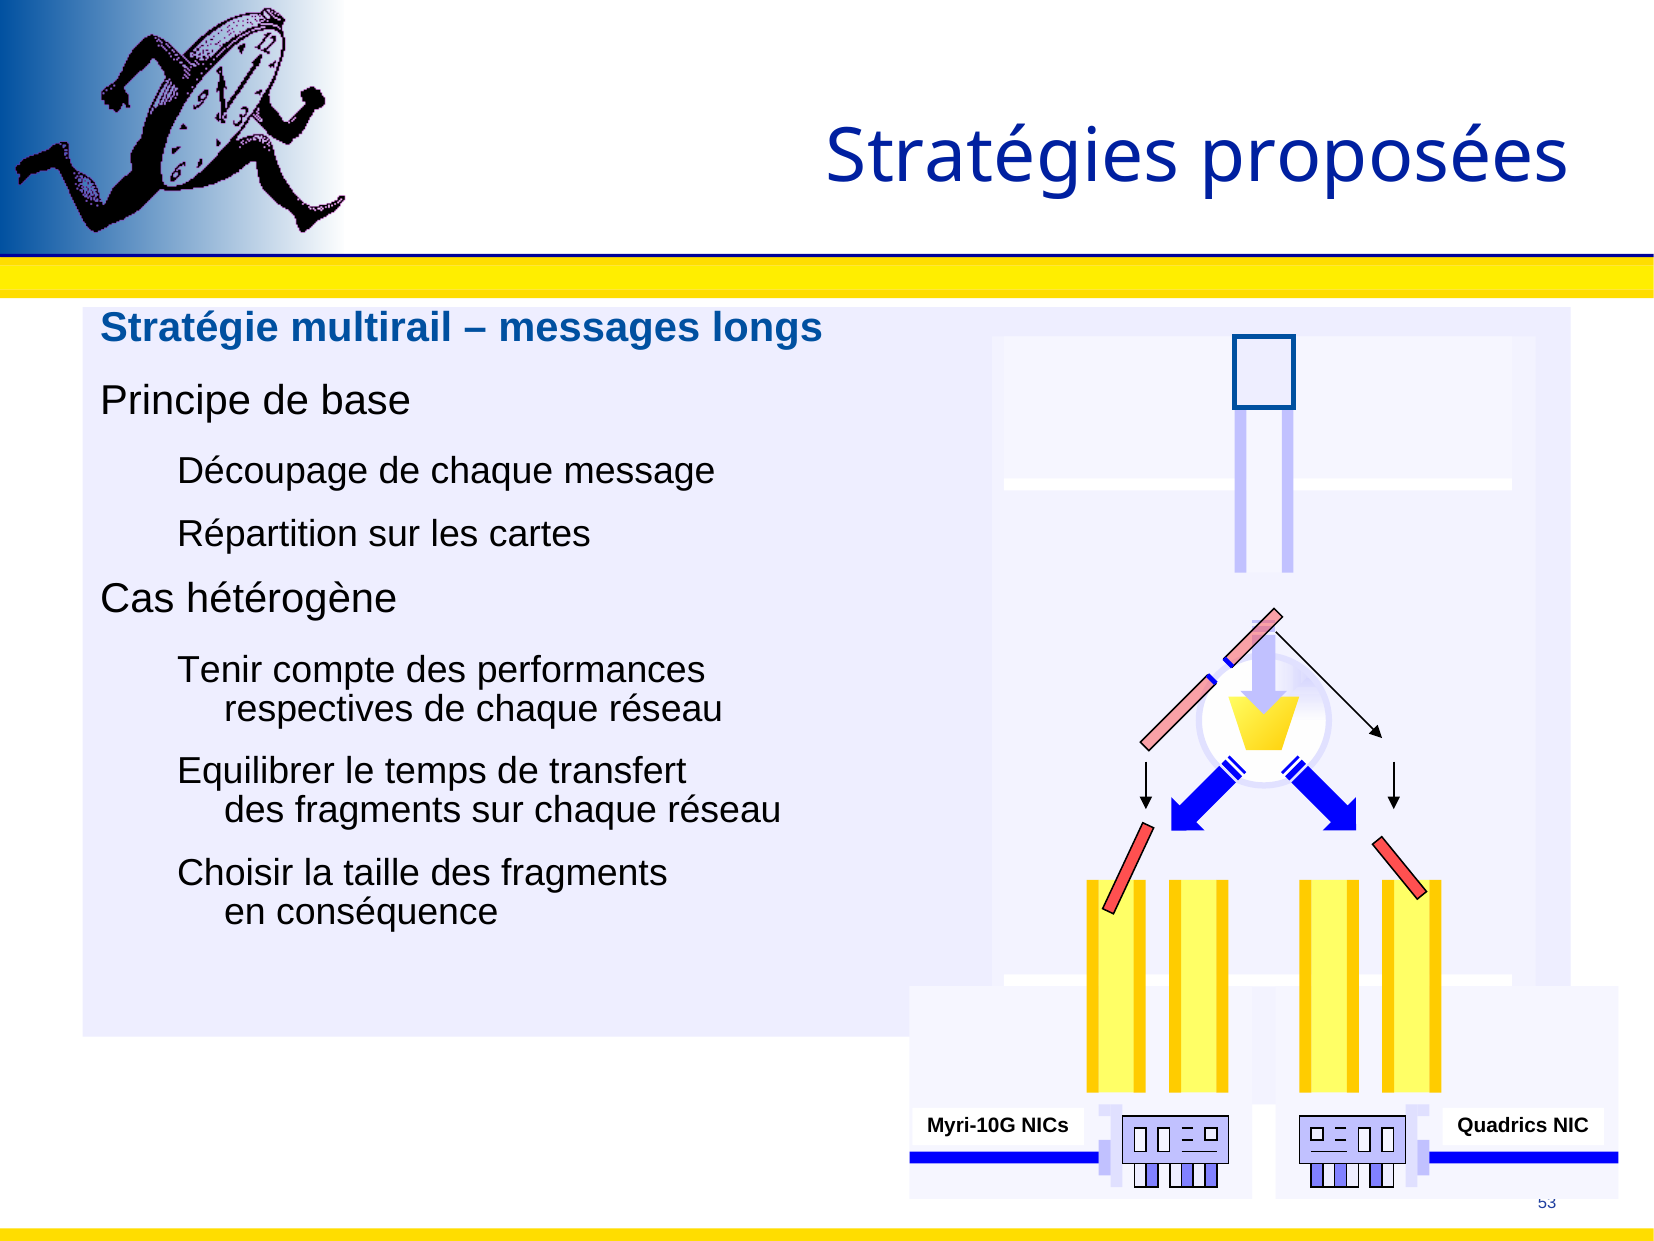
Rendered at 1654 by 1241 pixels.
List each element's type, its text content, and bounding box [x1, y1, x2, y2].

text_box Quadrics NIC [1442, 1107, 1604, 1146]
text_box [909, 336, 1619, 1199]
title Stratégies proposées [372, 49, 1571, 257]
text_box Myri-10G NICs [912, 1107, 1084, 1146]
picture [14, 0, 353, 245]
list Stratégie multirail – messages longs Principe de base Découpage de chaque message Répartition sur les cartes Cas hétérogène Tenir compte des performances respectives de chaque réseau Equilibrer le temps de transfert des fragments sur chaque réseau Choisir la taille des fragments en conséquence [82, 307, 1571, 1037]
